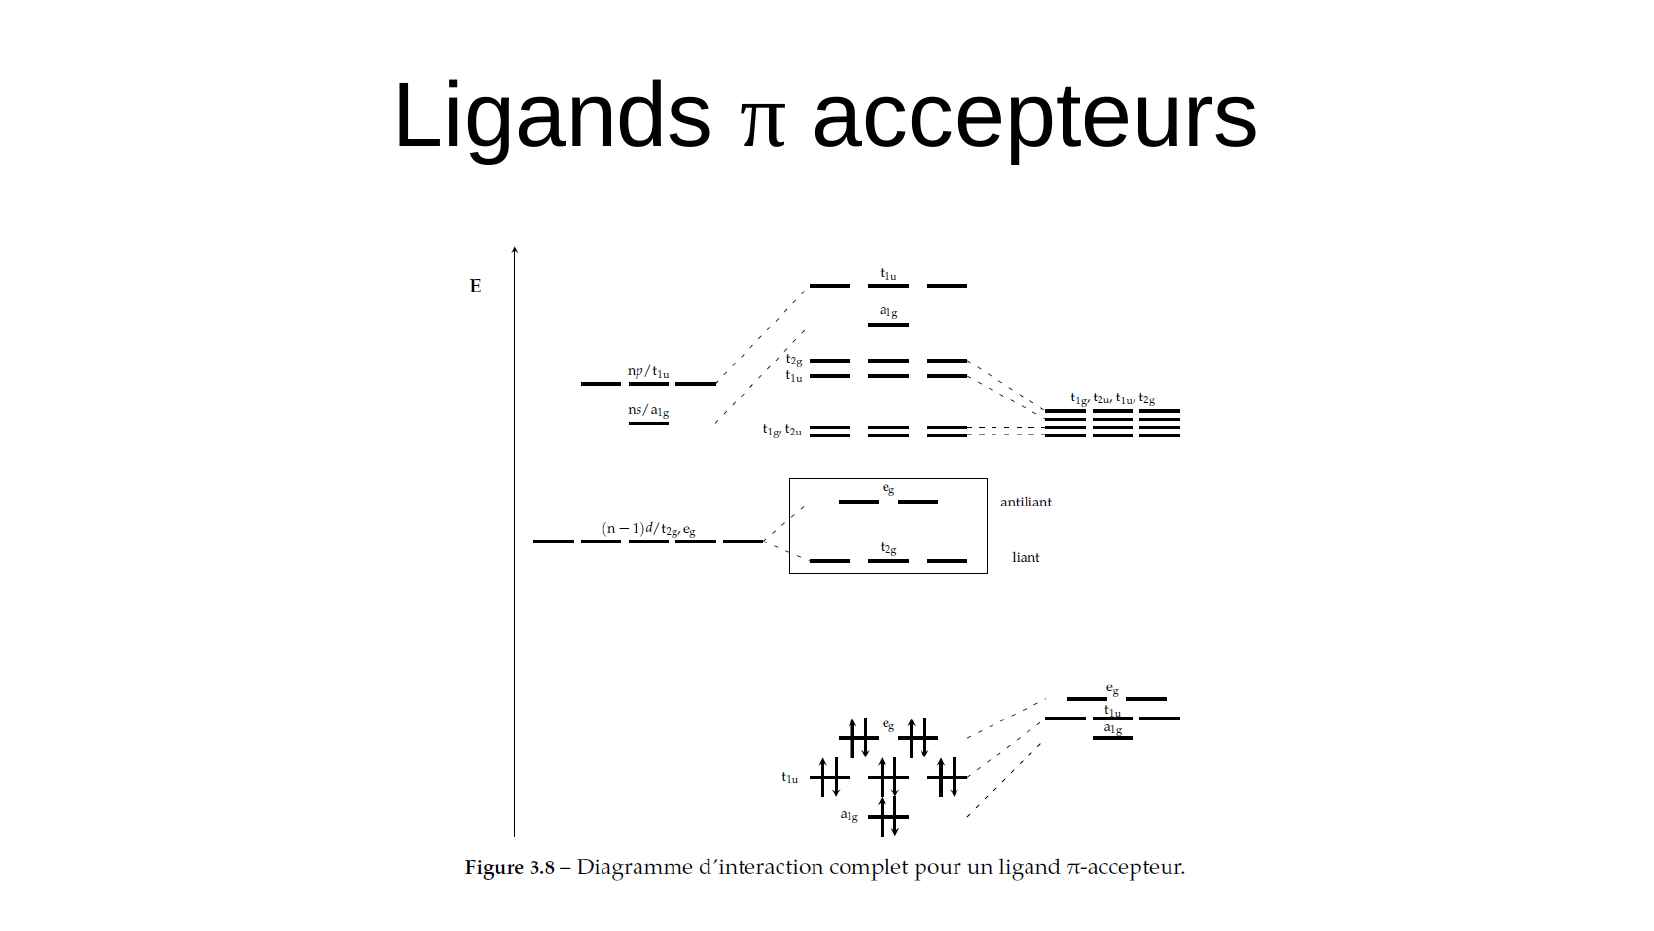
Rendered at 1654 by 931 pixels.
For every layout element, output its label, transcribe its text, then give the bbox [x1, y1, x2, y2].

picture [425, 185, 1205, 898]
title Ligands π accepteurs [82, 37, 1571, 193]
